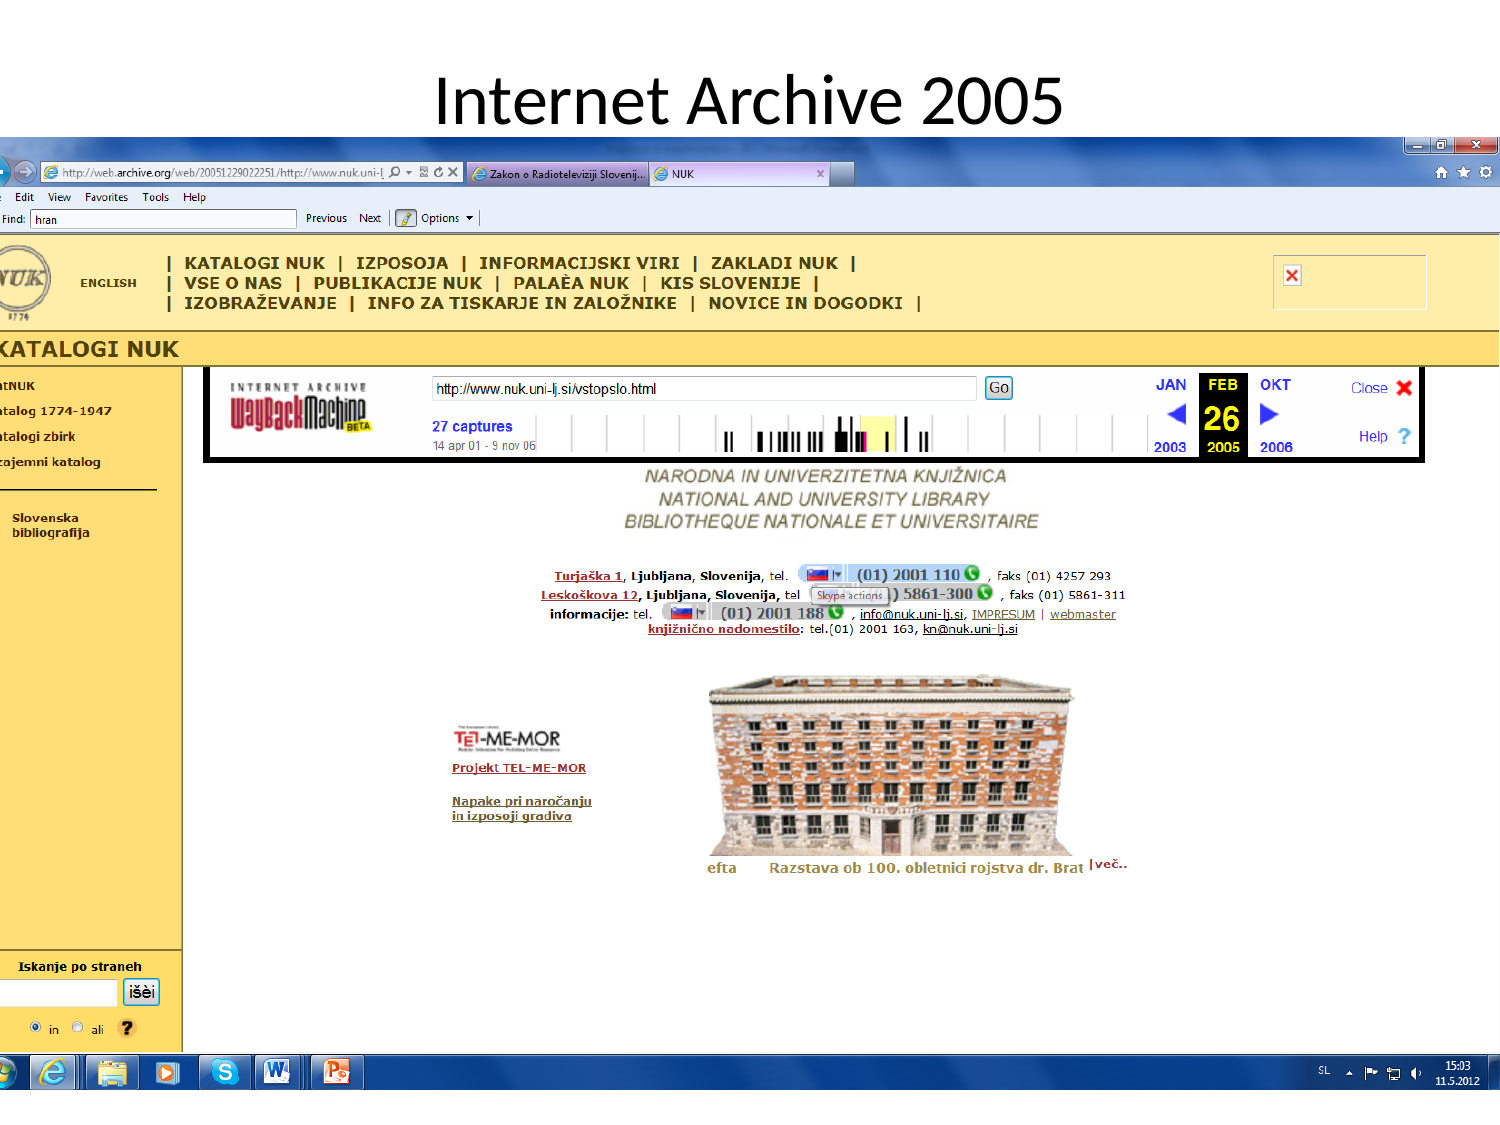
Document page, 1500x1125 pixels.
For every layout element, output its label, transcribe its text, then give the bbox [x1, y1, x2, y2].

picture [0, 137, 1500, 1090]
title Internet Archive 2005 [75, 45, 1425, 137]
